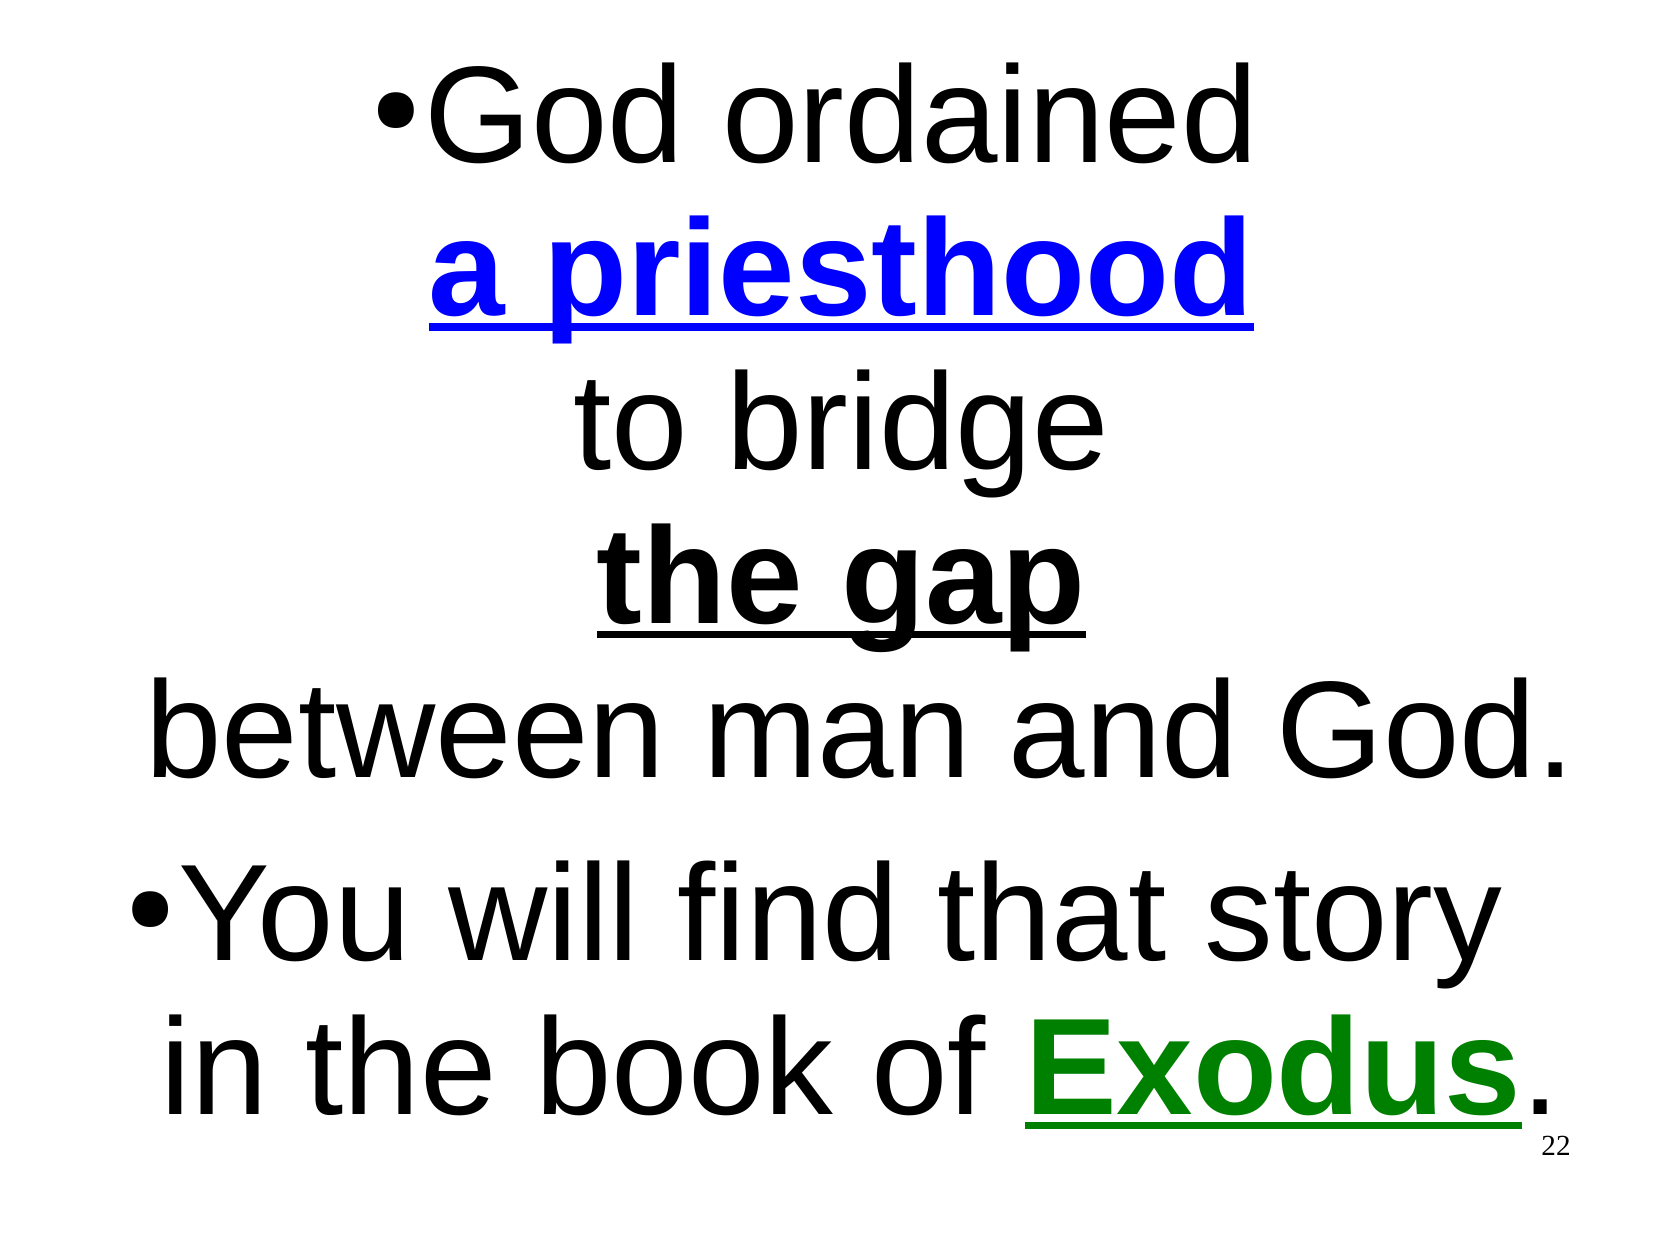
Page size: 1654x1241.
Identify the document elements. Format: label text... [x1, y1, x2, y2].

list God ordained a priesthood to bridge the gap between man and God. You will find that story in the book of Exodus. [37, 37, 1613, 1238]
